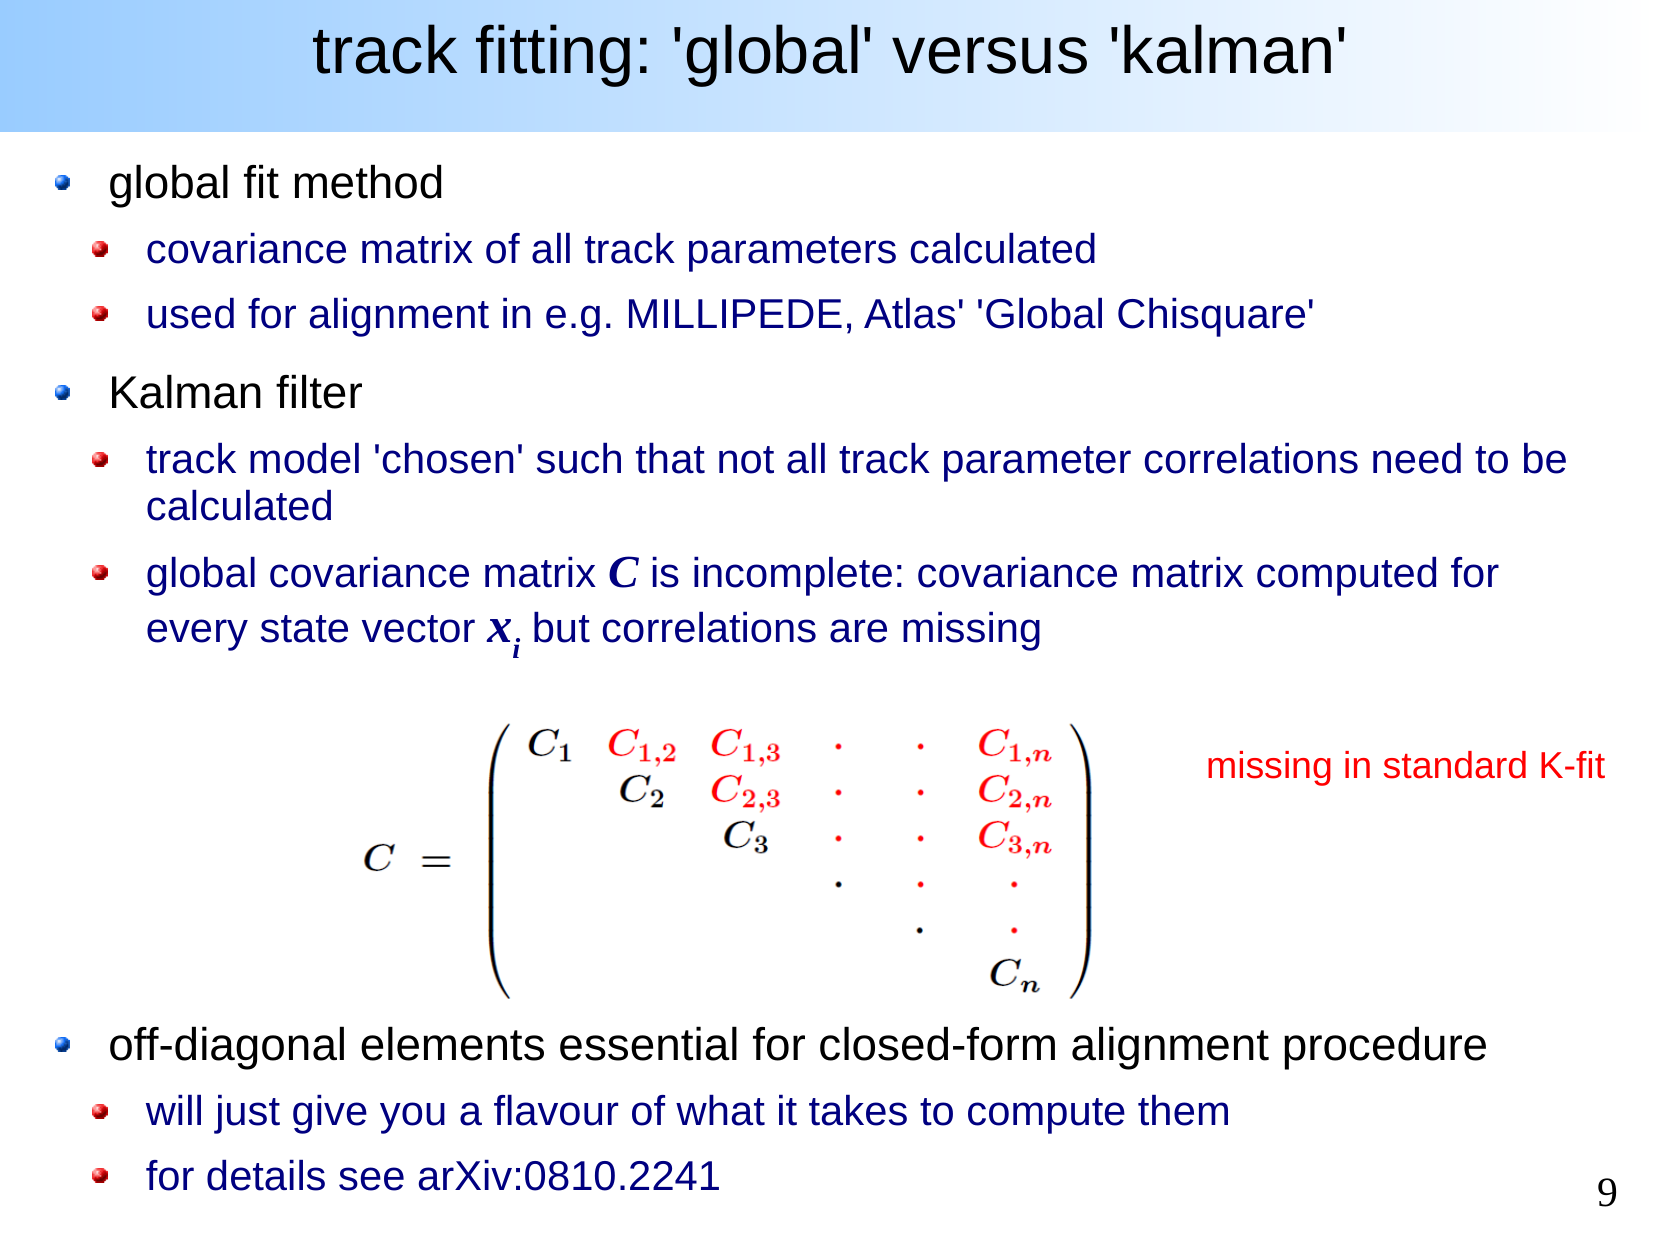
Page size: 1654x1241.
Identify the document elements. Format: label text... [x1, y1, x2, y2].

list off-diagonal elements essential for closed-form alignment procedure will just give you a flavour of what it takes to compute them for details see arXiv:0810.2241 [37, 1018, 1613, 1200]
list global fit method covariance matrix of all track parameters calculated used for alignment in e.g. MILLIPEDE, Atlas' 'Global Chisquare' Kalman filter track model 'chosen' such that not all track parameter correlations need to be calculated global covariance matrix C is incomplete: covariance matrix computed for every state vector xi but correlations are missing [37, 156, 1613, 687]
title track fitting: 'global' versus 'kalman' [86, 0, 1576, 101]
picture [353, 707, 1104, 1008]
text_box missing in standard K-fit [1191, 737, 1621, 795]
